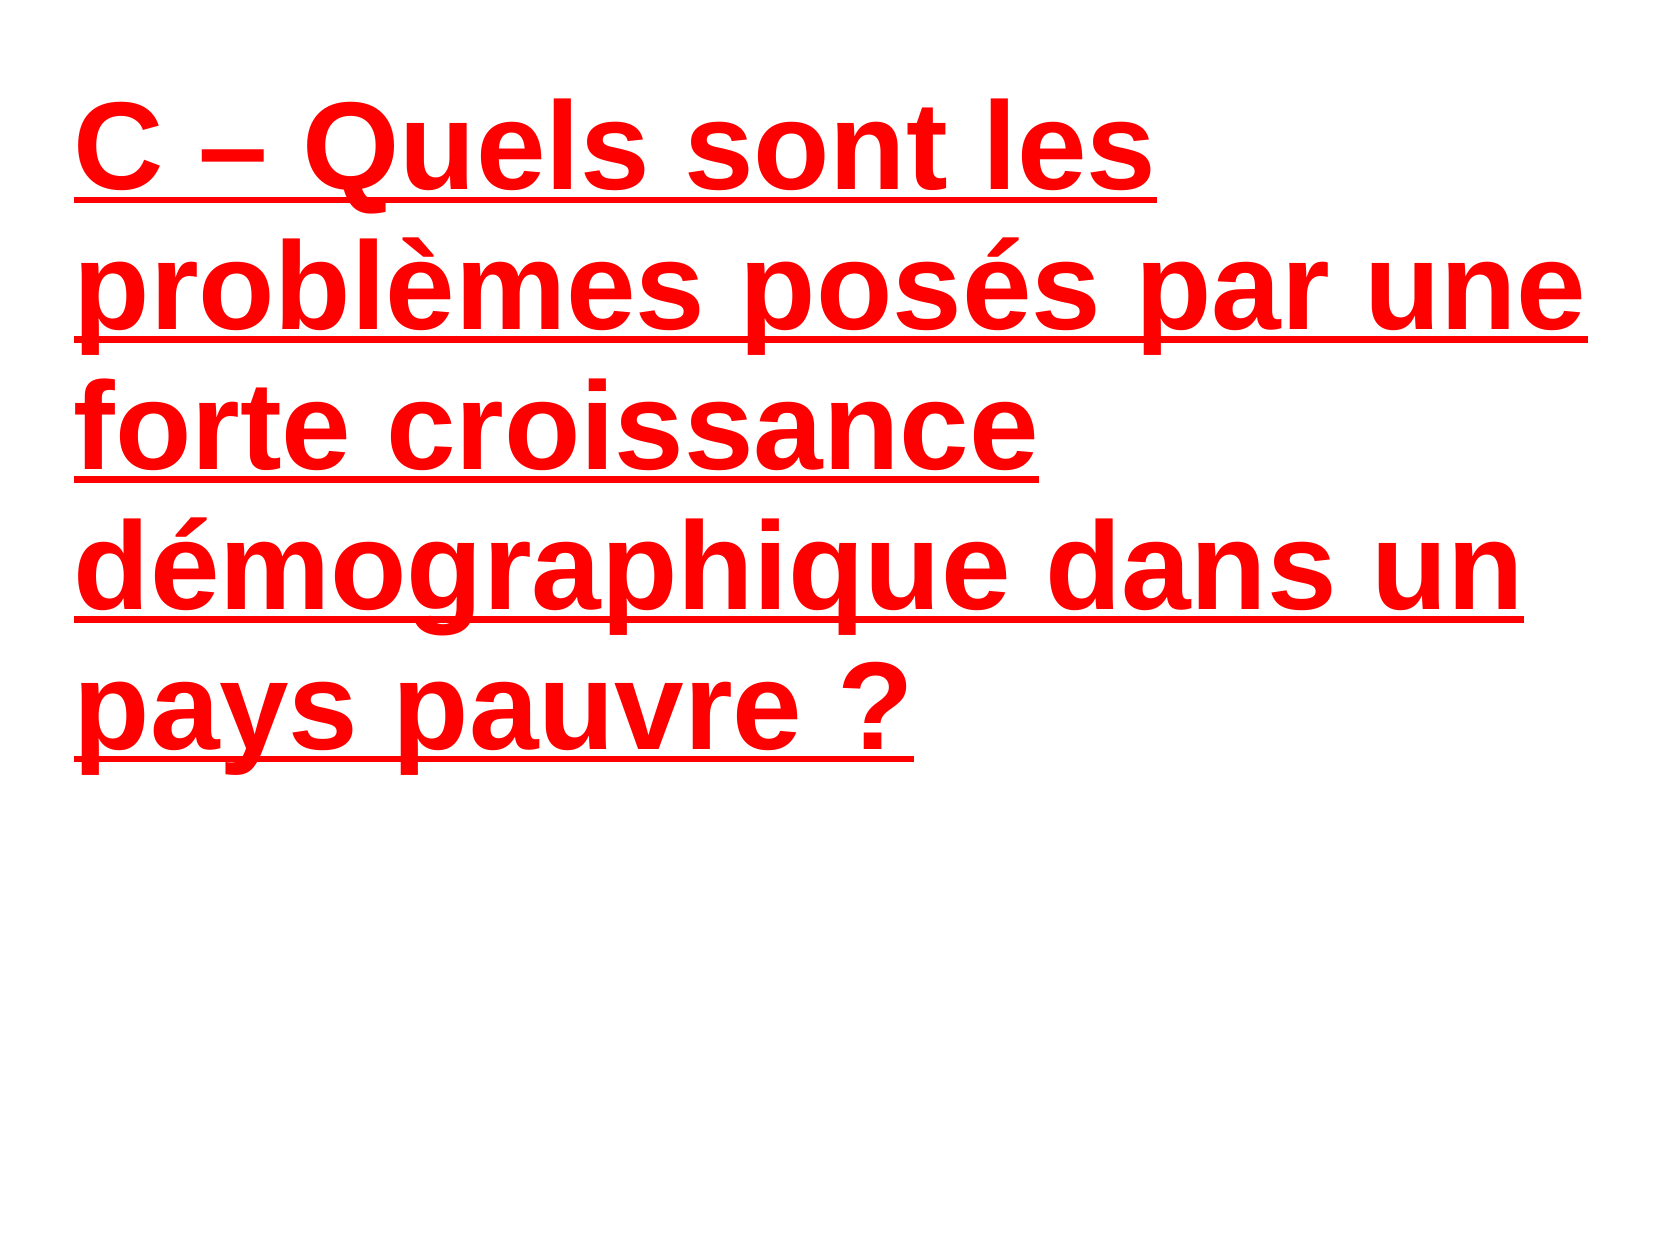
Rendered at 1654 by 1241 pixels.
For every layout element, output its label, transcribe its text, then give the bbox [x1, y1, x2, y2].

text_box C – Quels sont les problèmes posés par une forte croissance démographique dans un pays pauvre ? [59, 69, 1654, 784]
